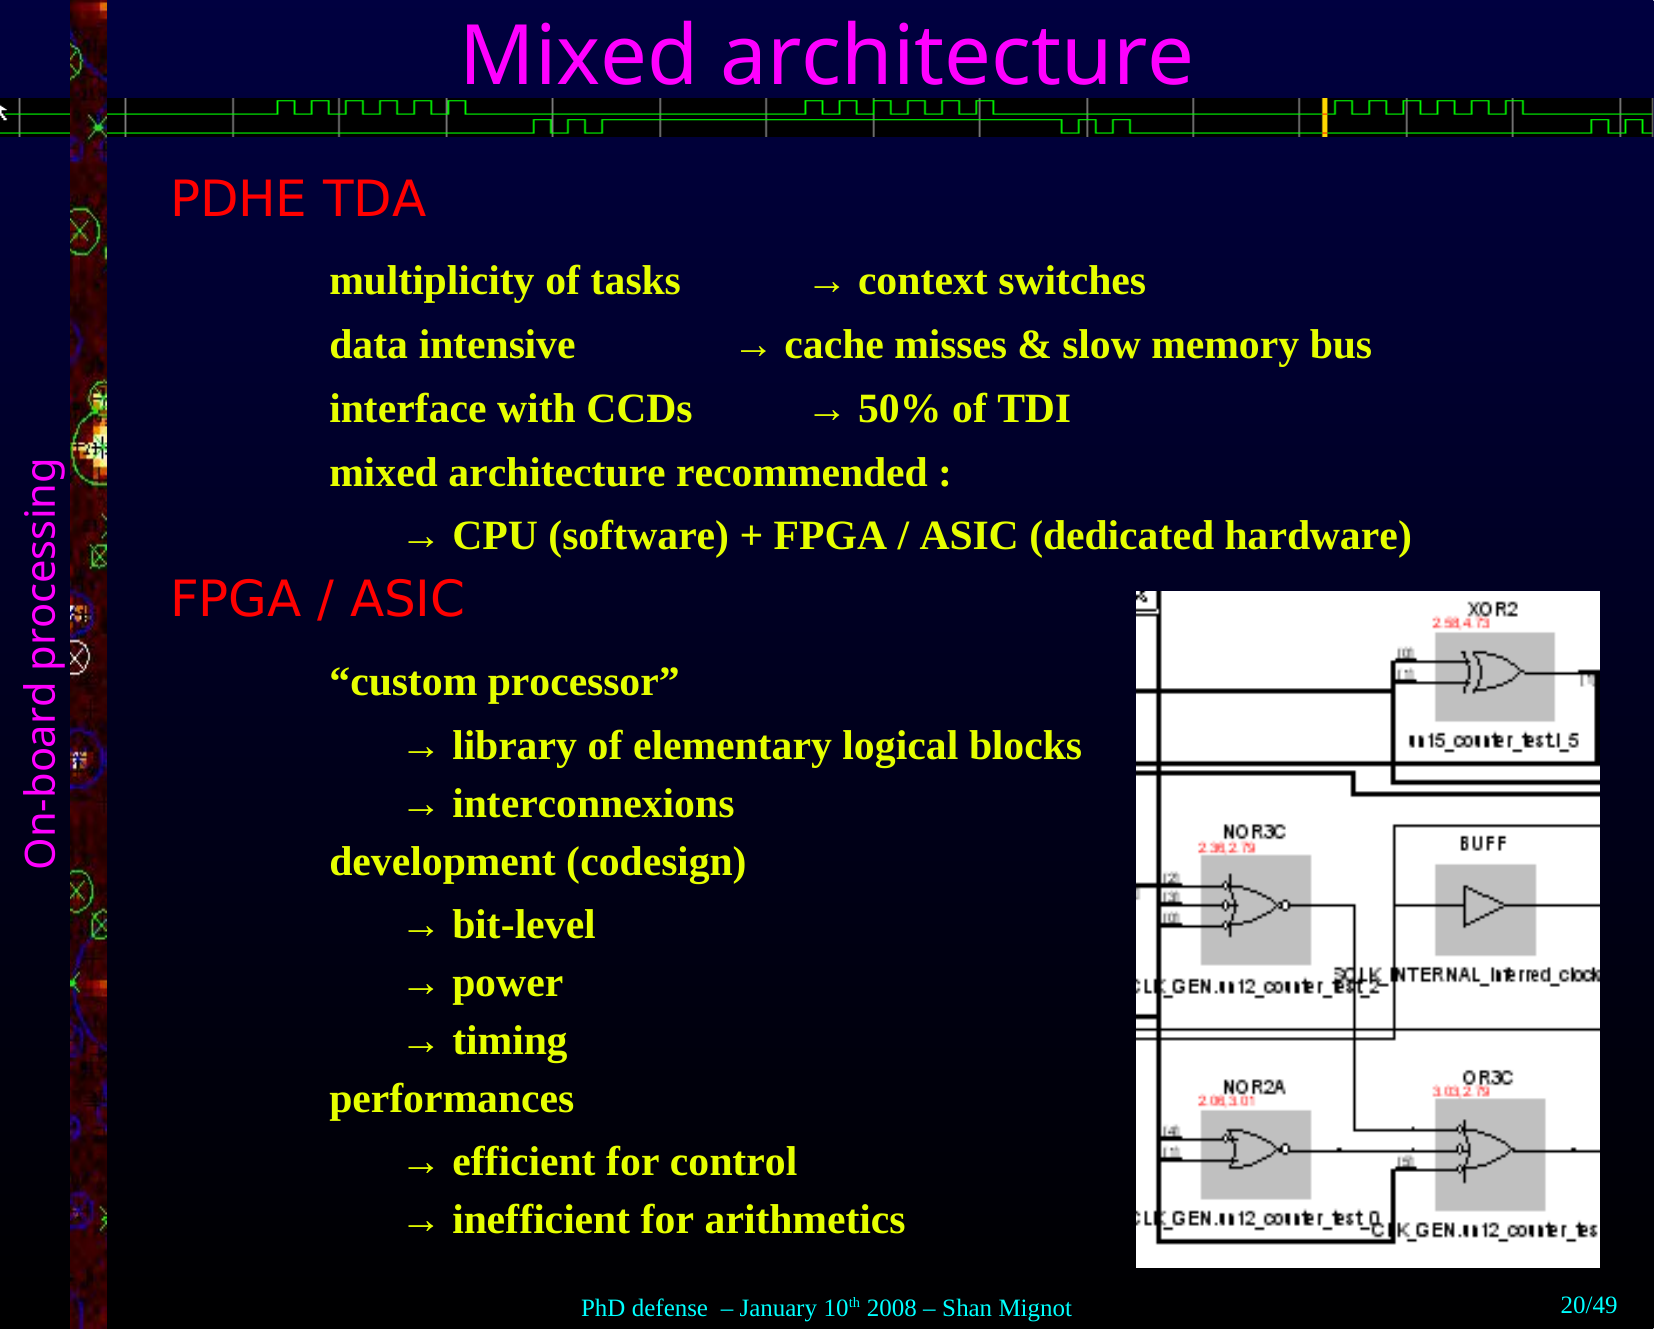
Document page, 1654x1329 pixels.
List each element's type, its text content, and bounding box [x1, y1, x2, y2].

title On-board processing [0, 0, 137, 1329]
title Mixed architecture [137, 0, 1534, 163]
text_box <number>/49 [1521, 1273, 1654, 1329]
picture [1534, 98, 1654, 137]
picture [1136, 591, 1600, 1268]
text_box PhD defense – January 10th 2008 – Shan Mignot [75, 1251, 1579, 1329]
list PDHE TDA multiplicity of tasks → context switches data intensive → cache misses & slow memory bus interface with CCDs → 50% of TDI mixed architecture recommended : → CPU (software) + FPGA / ASIC (dedicated hardware) FPGA / ASIC “custom processor” → library of elementary logical blocks → interconnexions development (codesign) → bit-level → power → timing performances → efficient for control → inefficient for arithmetics [152, 169, 1609, 1273]
